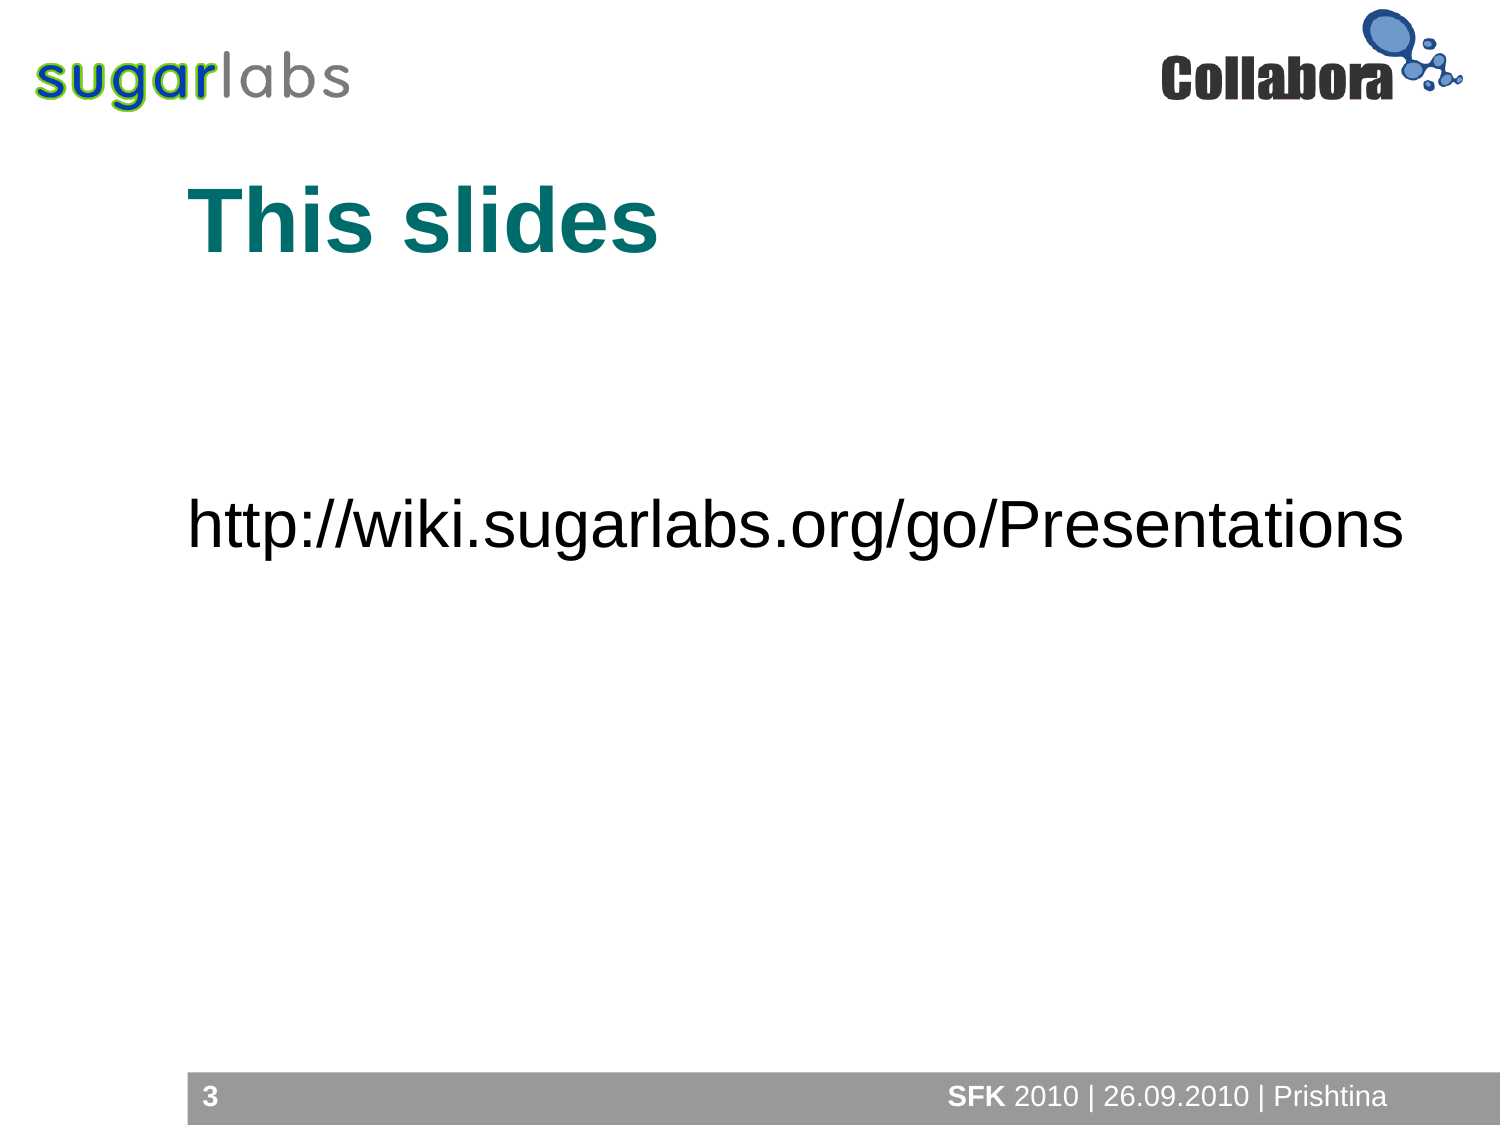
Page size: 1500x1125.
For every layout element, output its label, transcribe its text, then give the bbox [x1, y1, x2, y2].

picture [1162, 9, 1463, 80]
title This slides [187, 80, 1500, 344]
picture [35, 51, 349, 112]
subtitle http://wiki.sugarlabs.org/go/Presentations [187, 152, 1425, 895]
